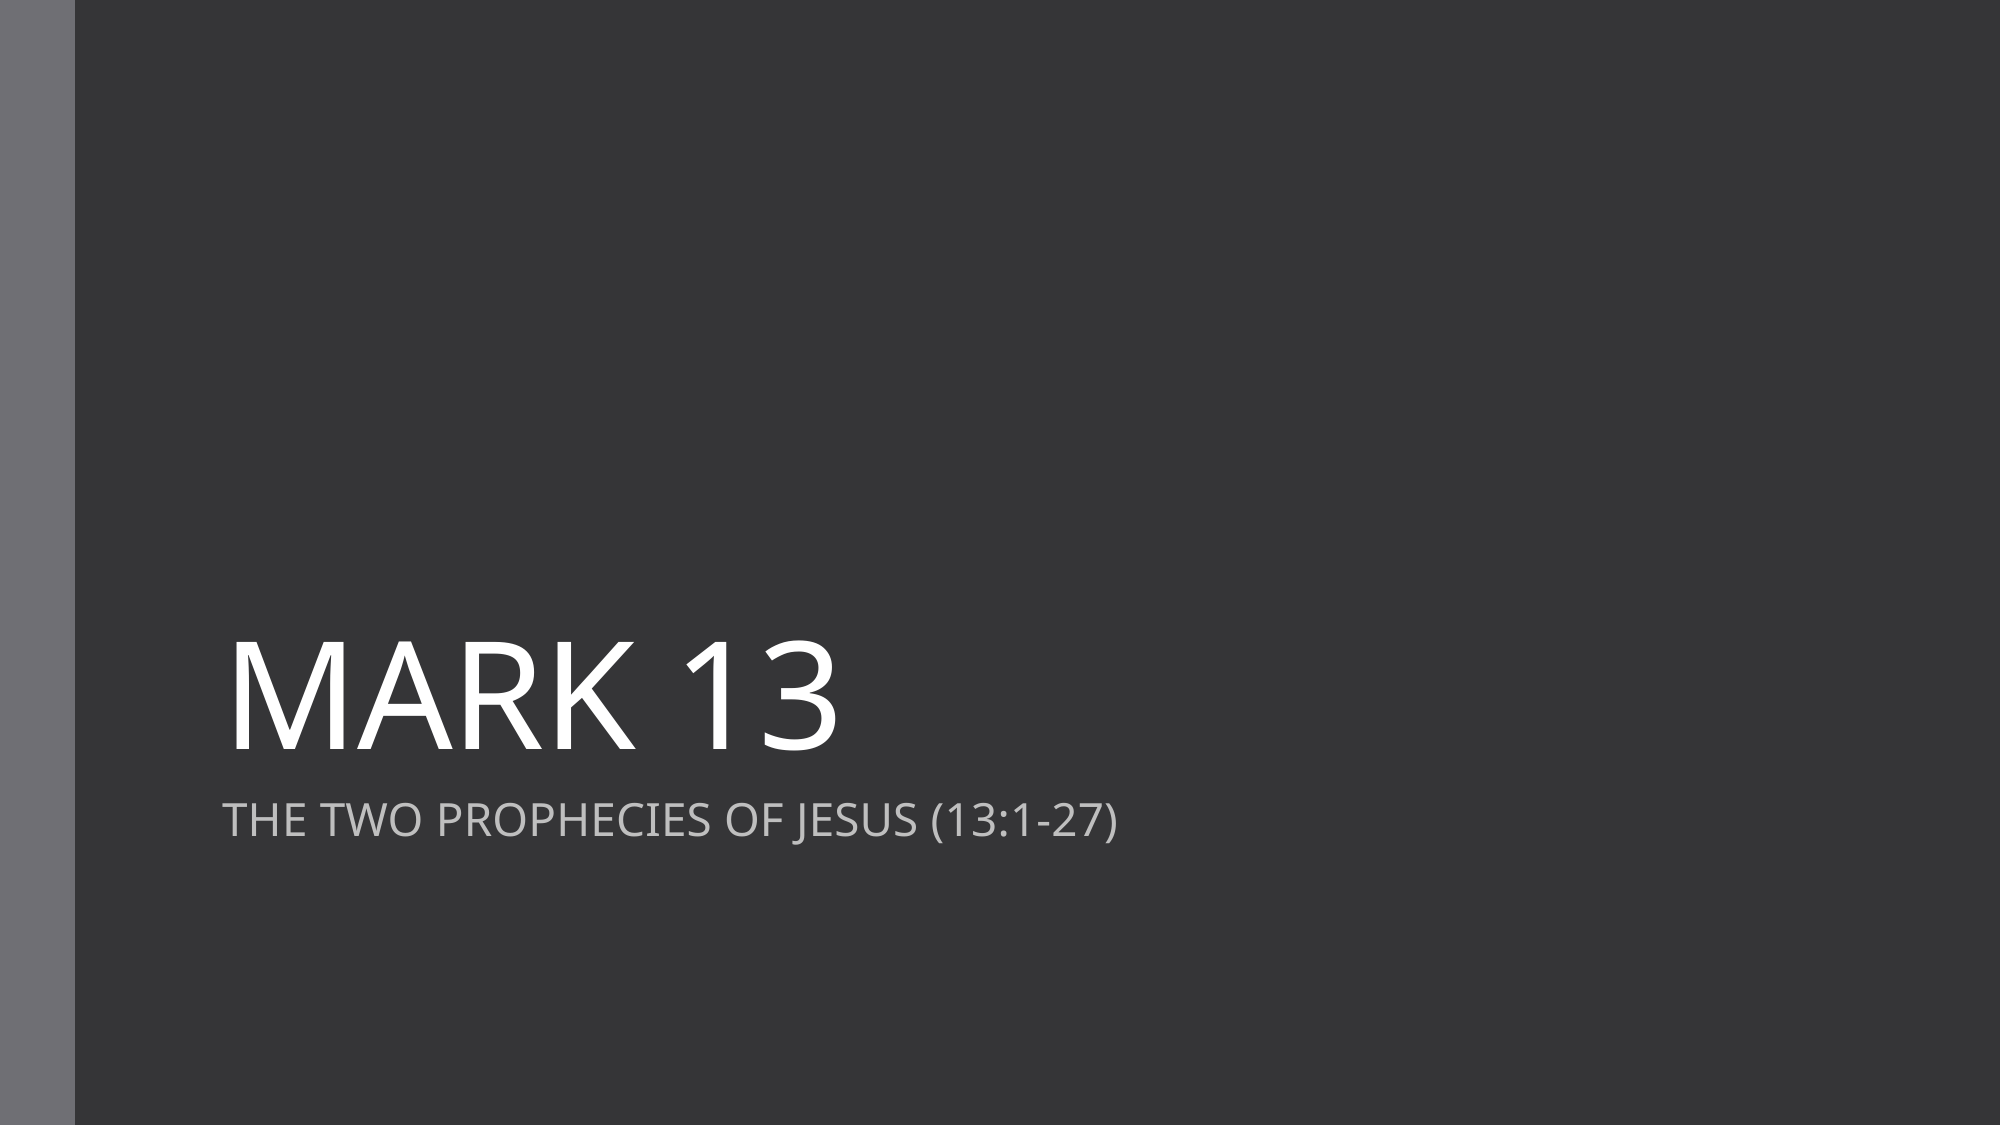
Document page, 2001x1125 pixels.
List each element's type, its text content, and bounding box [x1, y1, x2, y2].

subtitle THE TWO PROPHECIES OF JESUS (13:1-27) [206, 787, 1752, 1066]
title MARK 13 [206, 124, 1752, 787]
